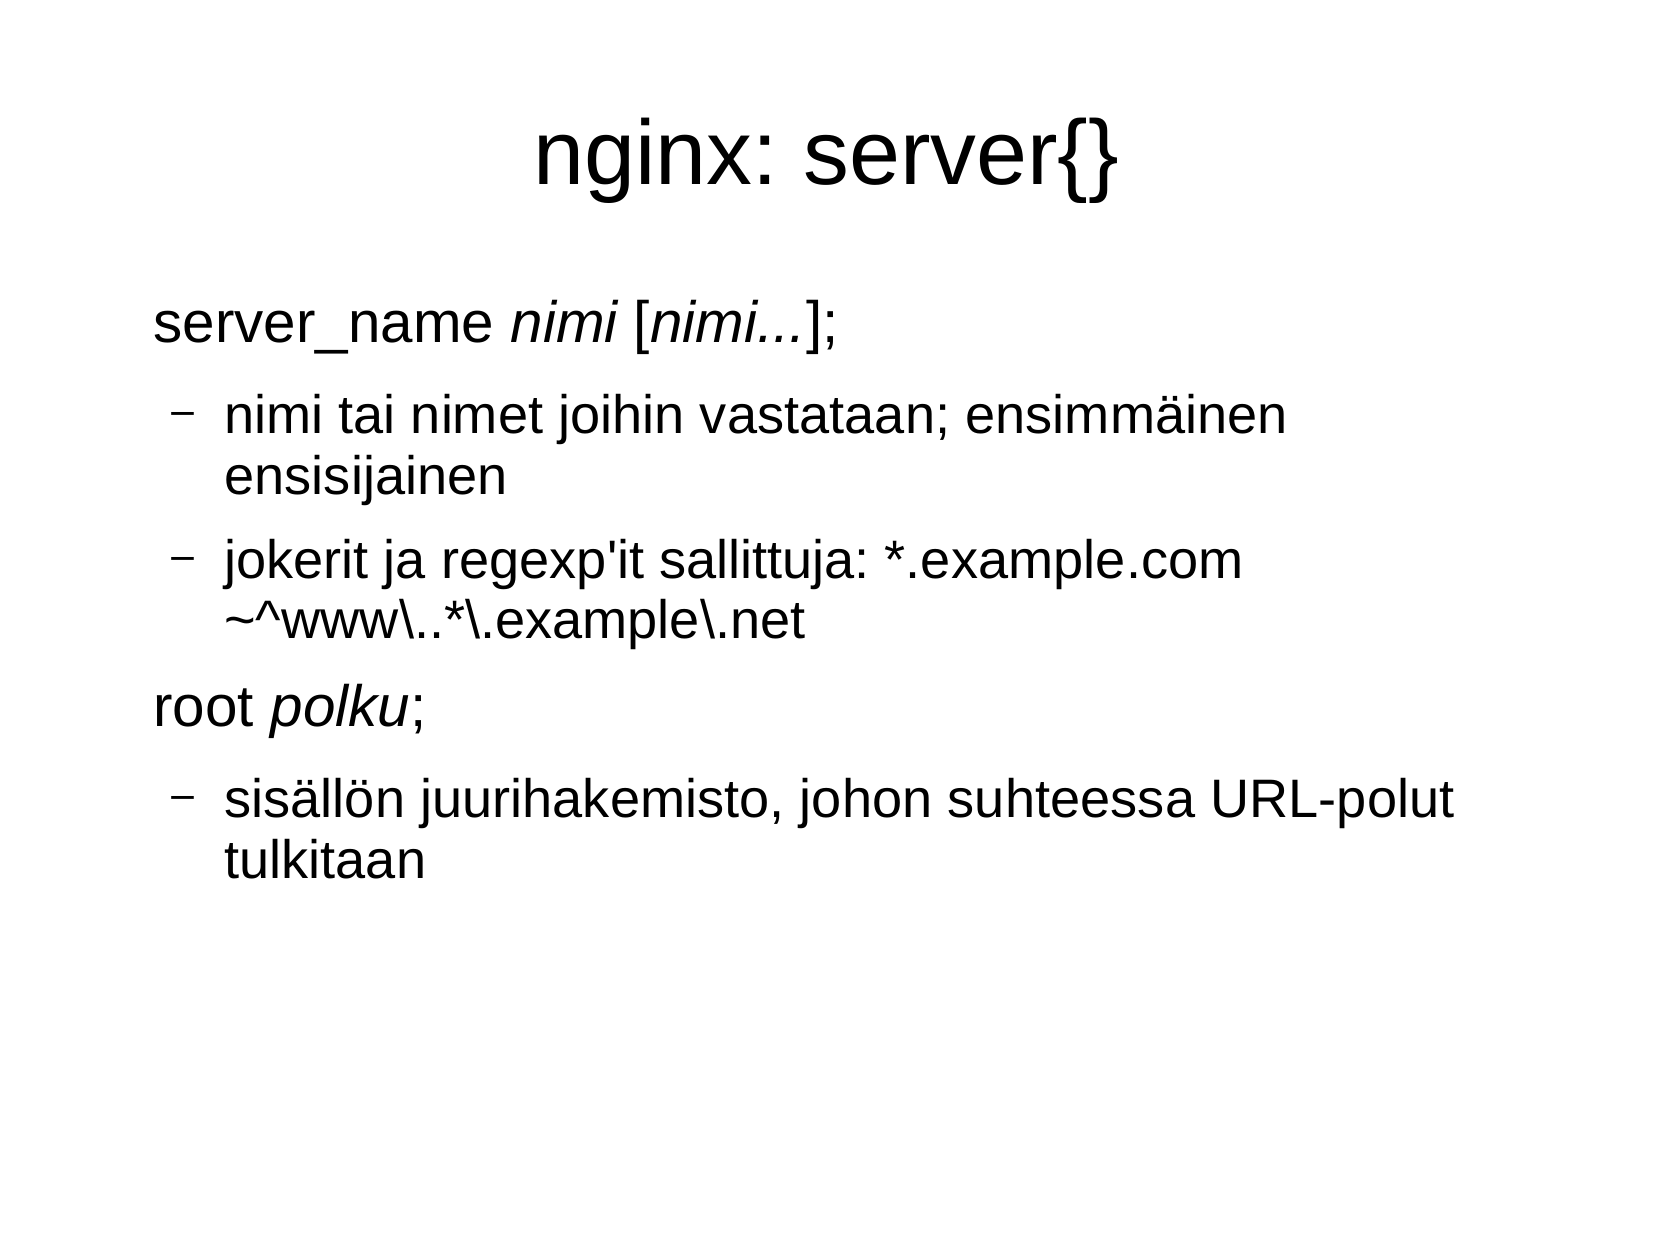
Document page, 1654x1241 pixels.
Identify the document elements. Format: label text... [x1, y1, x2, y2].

list server_name nimi [nimi...]; nimi tai nimet joihin vastataan; ensimmäinen ensisijainen jokerit ja regexp'it sallittuja: *.example.com ~^www\..*\.example\.net root polku; sisällön juurihakemisto, johon suhteessa URL-polut tulkitaan [82, 290, 1571, 1010]
title nginx: server{} [82, 49, 1571, 257]
